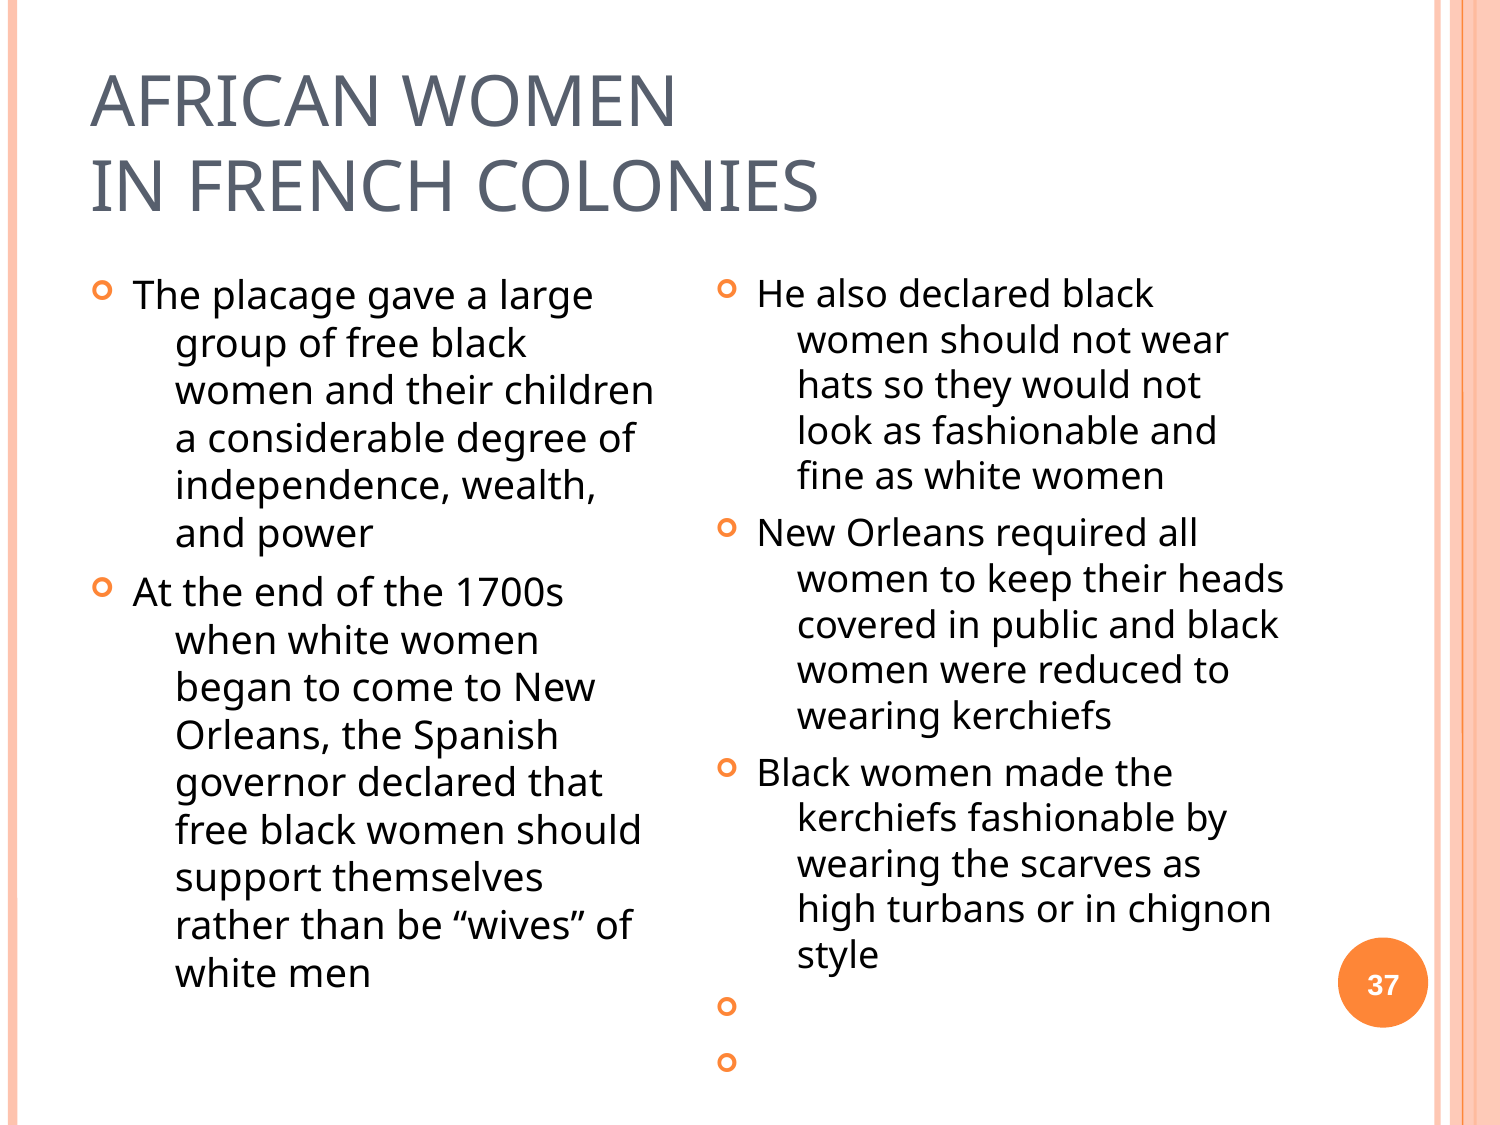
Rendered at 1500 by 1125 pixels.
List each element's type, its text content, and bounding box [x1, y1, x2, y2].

title African Women in French Colonies [75, 45, 1300, 233]
list The placage gave a large group of free black women and their children a considerable degree of independence, wealth, and power At the end of the 1700s when white women began to come to New Orleans, the Spanish governor declared that free black women should support themselves rather than be “wives” of white men [75, 262, 676, 1013]
list He also declared black women should not wear hats so they would not look as fashionable and fine as white women New Orleans required all women to keep their heads covered in public and black women were reduced to wearing kerchiefs Black women made the kerchiefs fashionable by wearing the scarves as high turbans or in chignon style [700, 262, 1301, 1013]
text_box [1333, 940, 1434, 1027]
